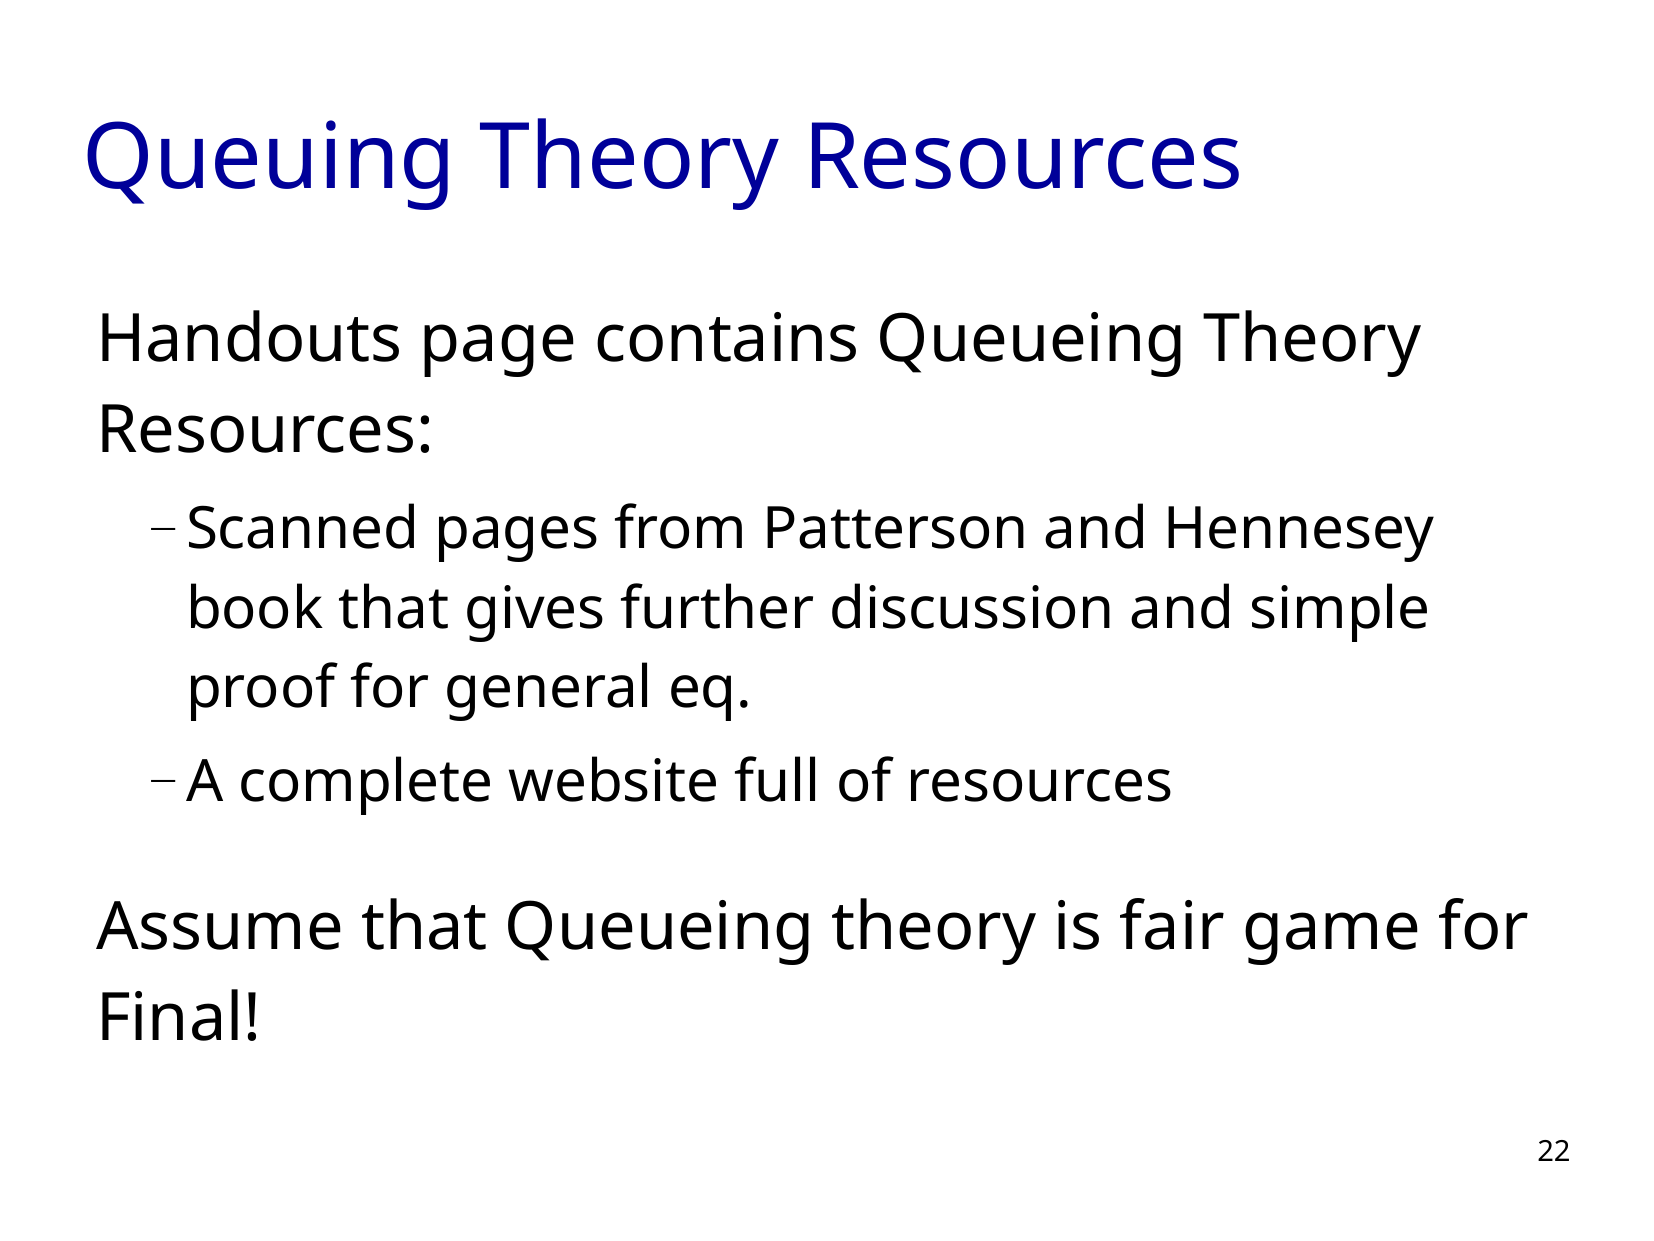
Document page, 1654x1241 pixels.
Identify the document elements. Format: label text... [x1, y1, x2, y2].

list Handouts page contains Queueing Theory Resources: Scanned pages from Patterson and Hennesey book that gives further discussion and simple proof for general eq. A complete website full of resources Assume that Queueing theory is fair game for Final! [60, 290, 1571, 1096]
title Queuing Theory Resources [82, 49, 1571, 257]
